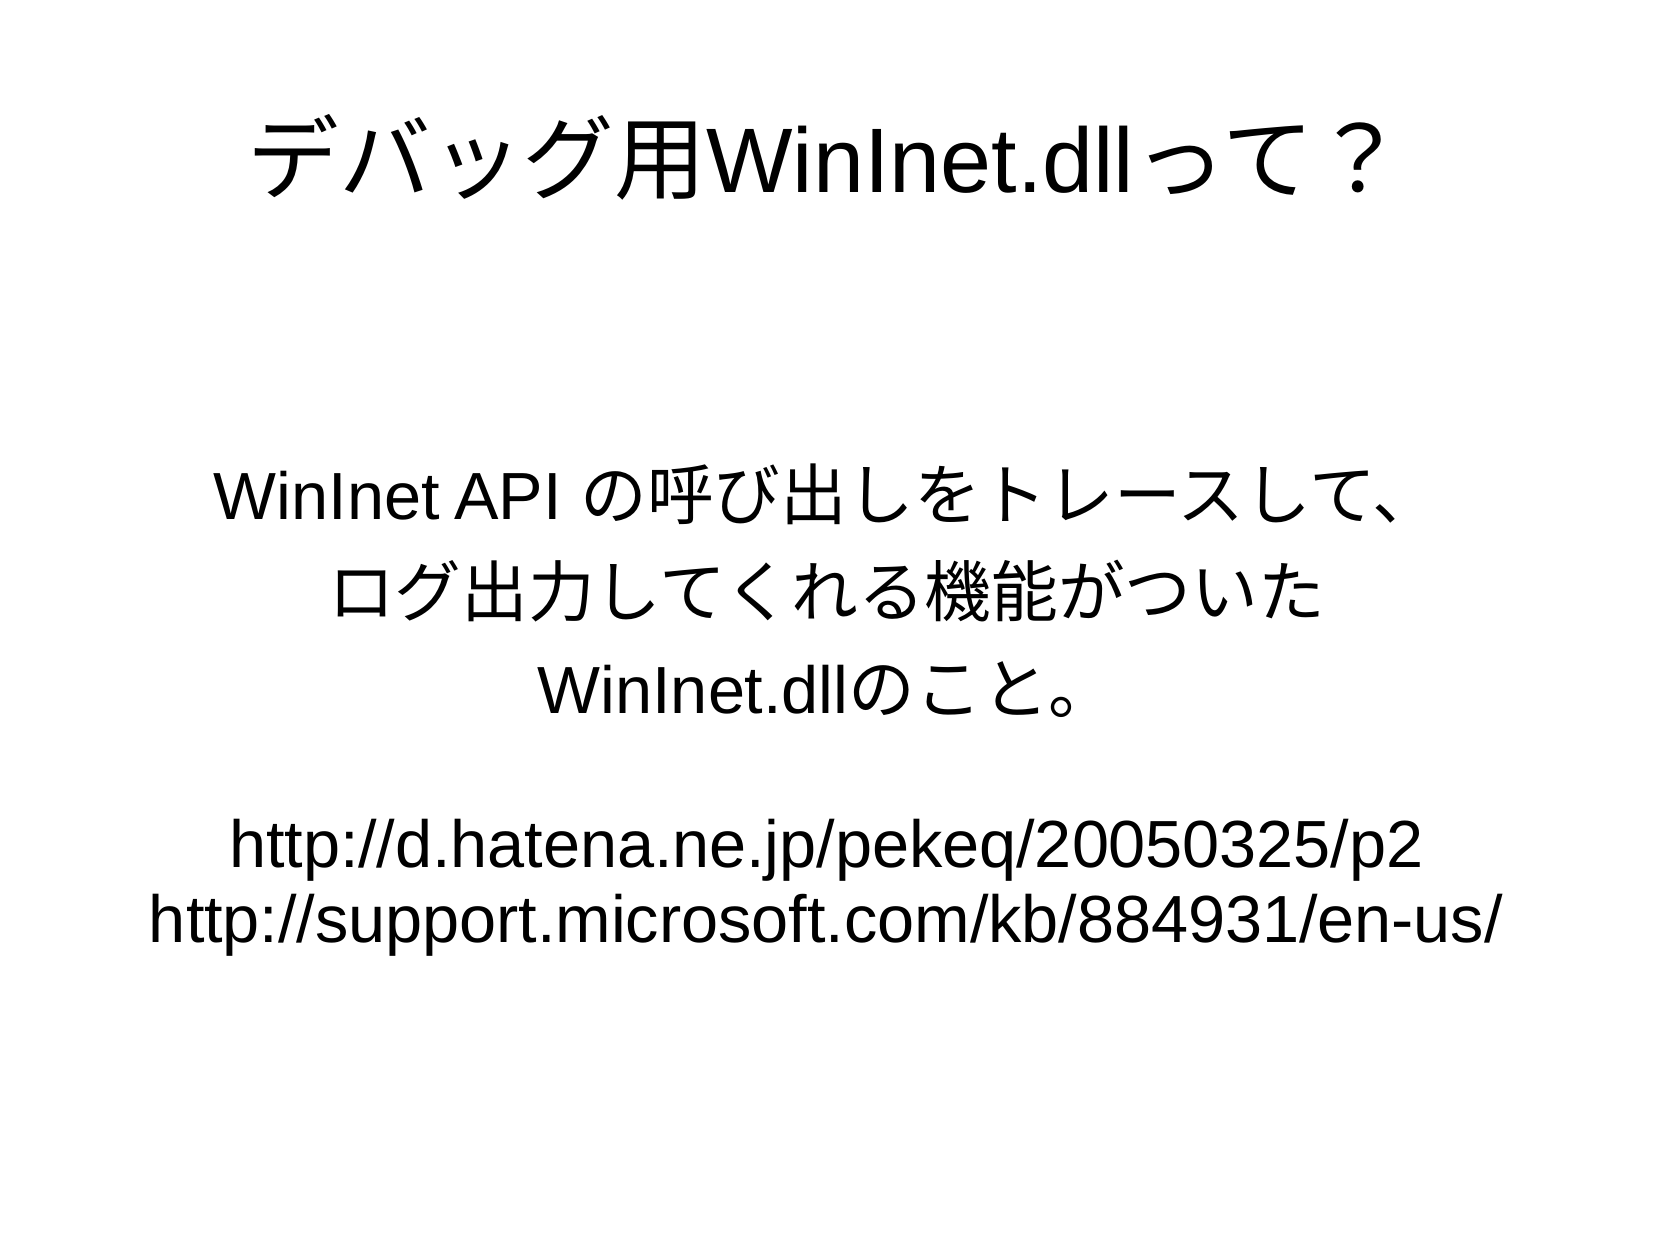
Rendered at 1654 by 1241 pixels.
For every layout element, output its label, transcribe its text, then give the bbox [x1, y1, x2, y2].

title デバッグ用WinInet.dllって？ [82, 56, 1571, 250]
subtitle WinInet API の呼び出しをトレースして、 ログ出力してくれる機能がついた WinInet.dllのこと。 http://d.hatena.ne.jp/pekeq/20050325/p2 http://support.microsoft.com/kb/884931/en-us/ [82, 297, 1571, 1102]
